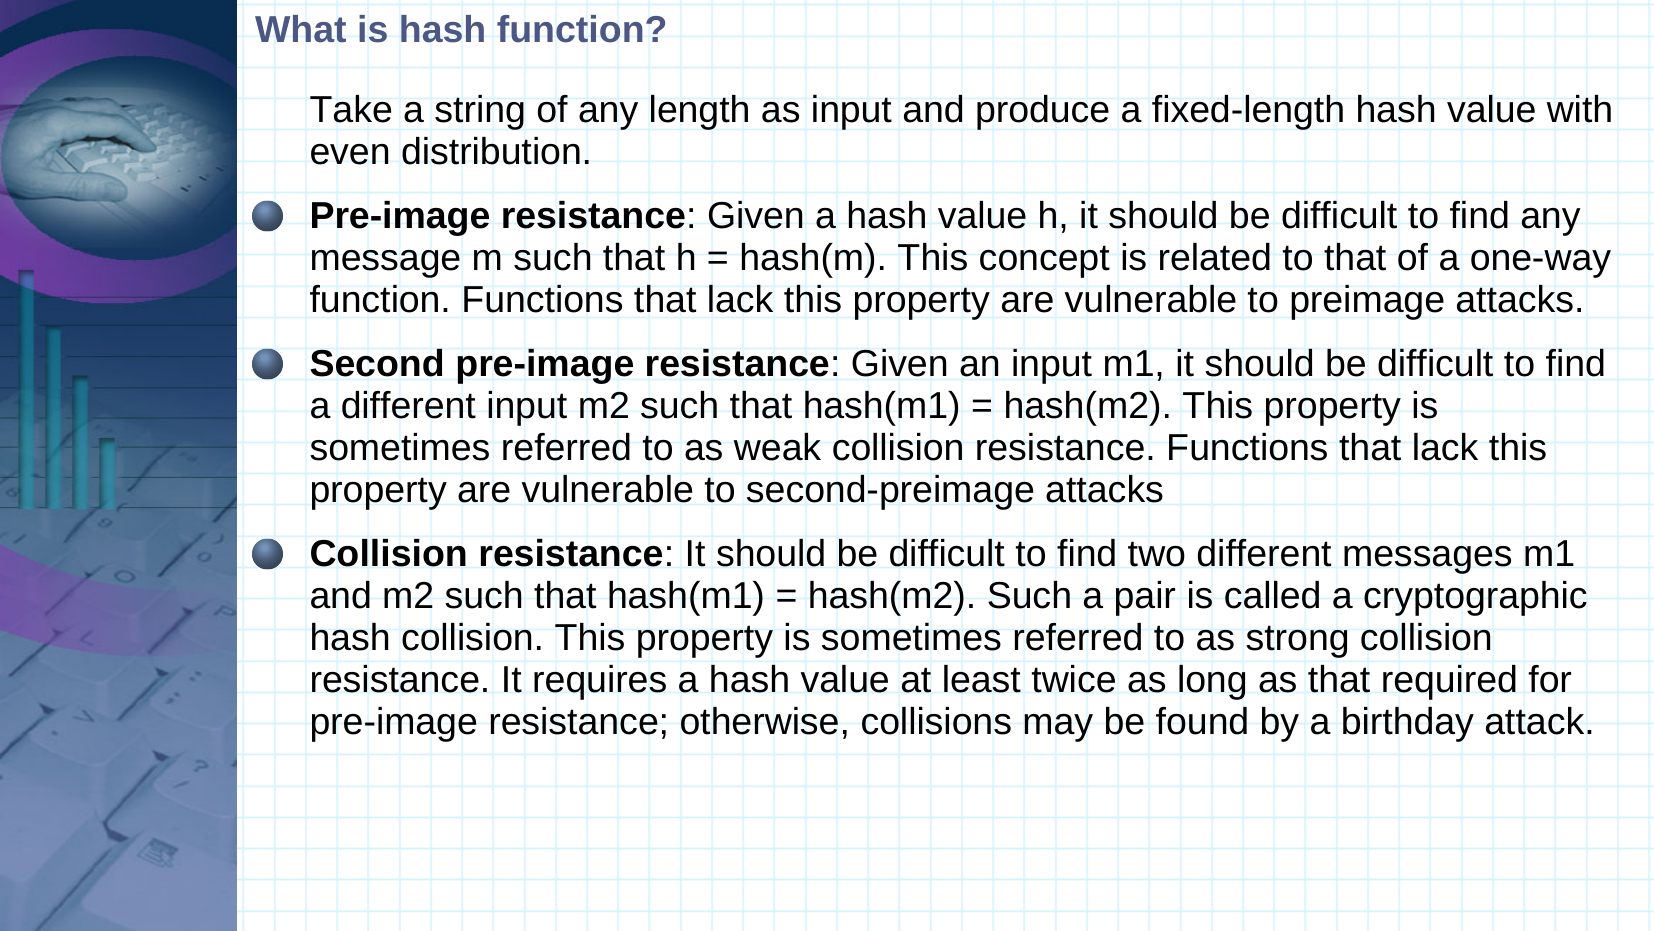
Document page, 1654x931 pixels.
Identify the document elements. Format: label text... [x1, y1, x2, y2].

picture [0, 0, 1654, 931]
title What is hash function? [254, 0, 1640, 89]
list Take a string of any length as input and produce a fixed-length hash value with even distribution. Pre-image resistance: Given a hash value h, it should be difficult to find any message m such that h = hash(m). This concept is related to that of a one-way function. Functions that lack this property are vulnerable to preimage attacks. Second pre-image resistance: Given an input m1, it should be difficult to find a different input m2 such that hash(m1) = hash(m2). This property is sometimes referred to as weak collision resistance. Functions that lack this property are vulnerable to second-preimage attacks Collision resistance: It should be difficult to find two different messages m1 and m2 such that hash(m1) = hash(m2). Such a pair is called a cryptographic hash collision. This property is sometimes referred to as strong collision resistance. It requires a hash value at least twice as long as that required for pre-image resistance; otherwise, collisions may be found by a birthday attack. [239, 88, 1625, 895]
